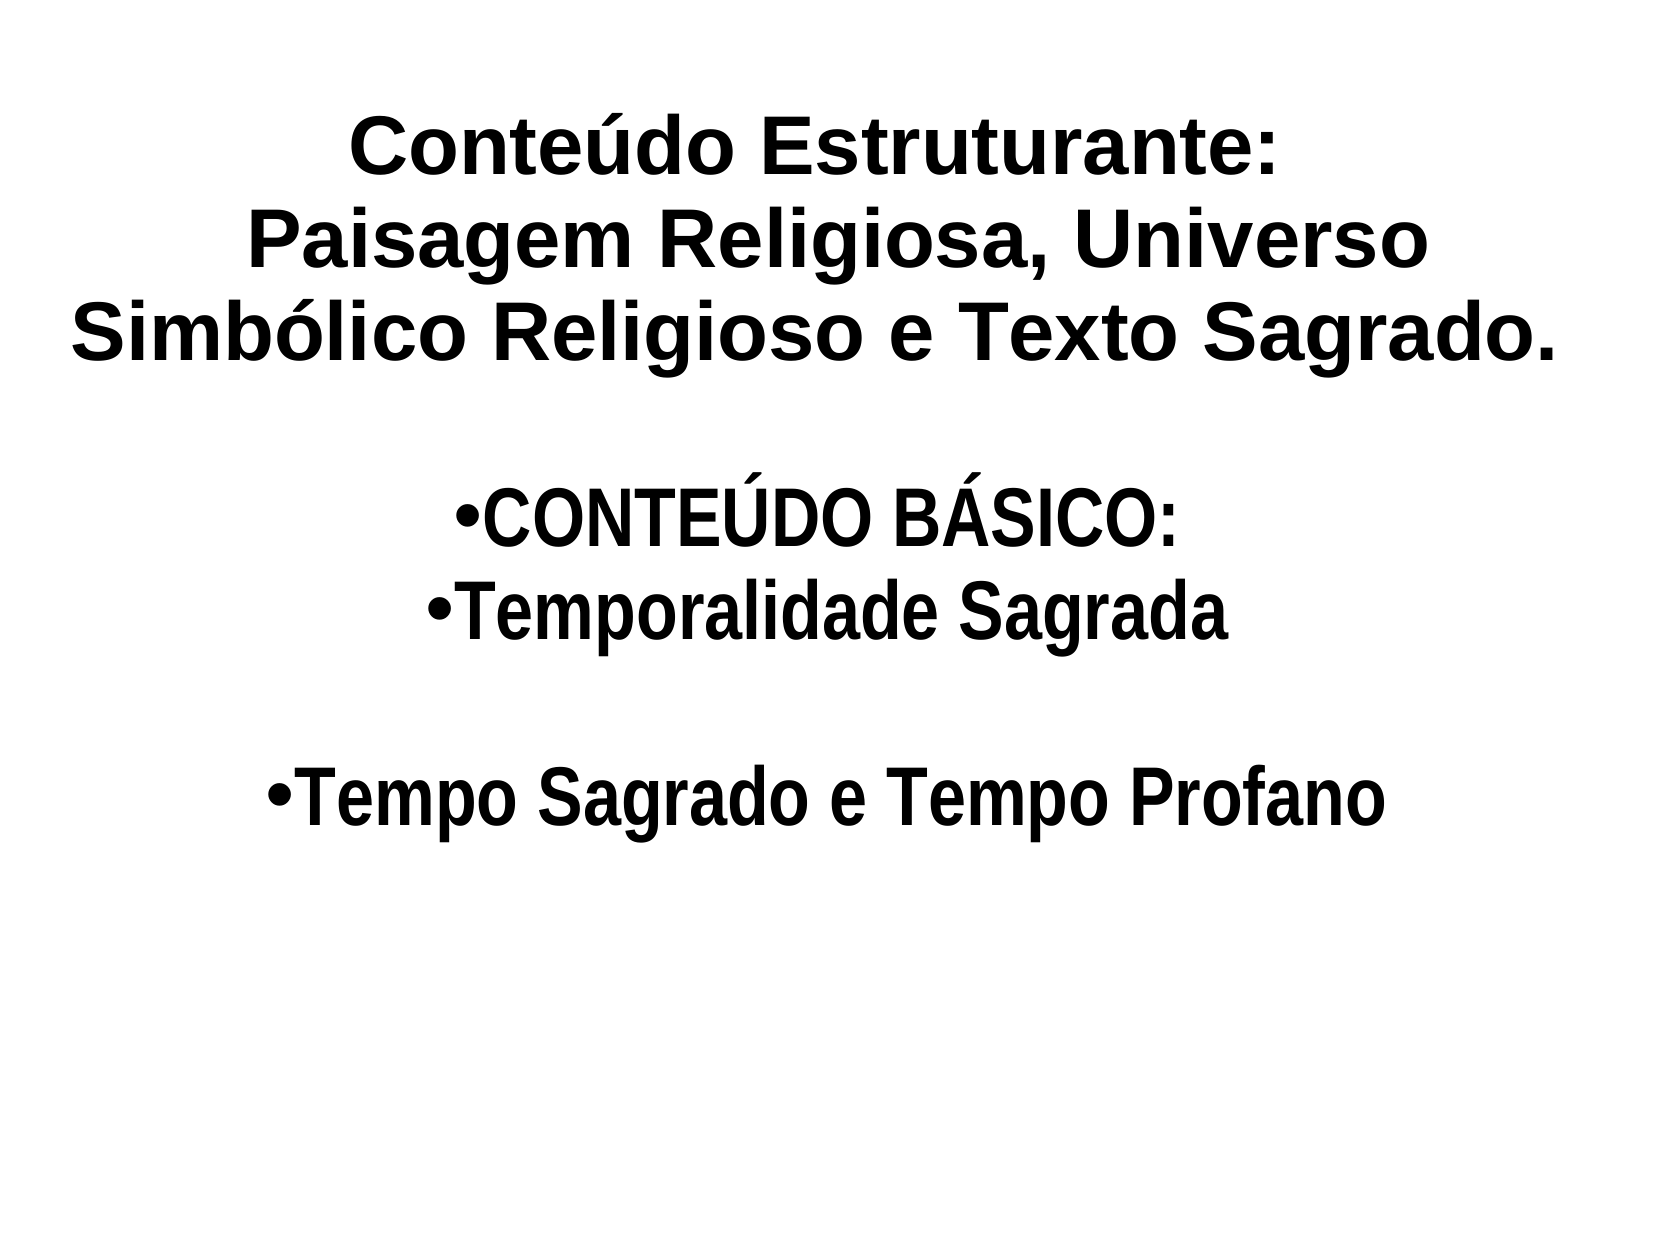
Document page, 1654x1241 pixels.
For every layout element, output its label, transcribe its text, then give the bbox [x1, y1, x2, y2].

text_box Conteúdo Estruturante: Paisagem Religiosa, Universo Simbólico Religioso e Texto Sagrado. CONTEÚDO BÁSICO: Temporalidade Sagrada Tempo Sagrado e Tempo Profano [53, 92, 1601, 1131]
